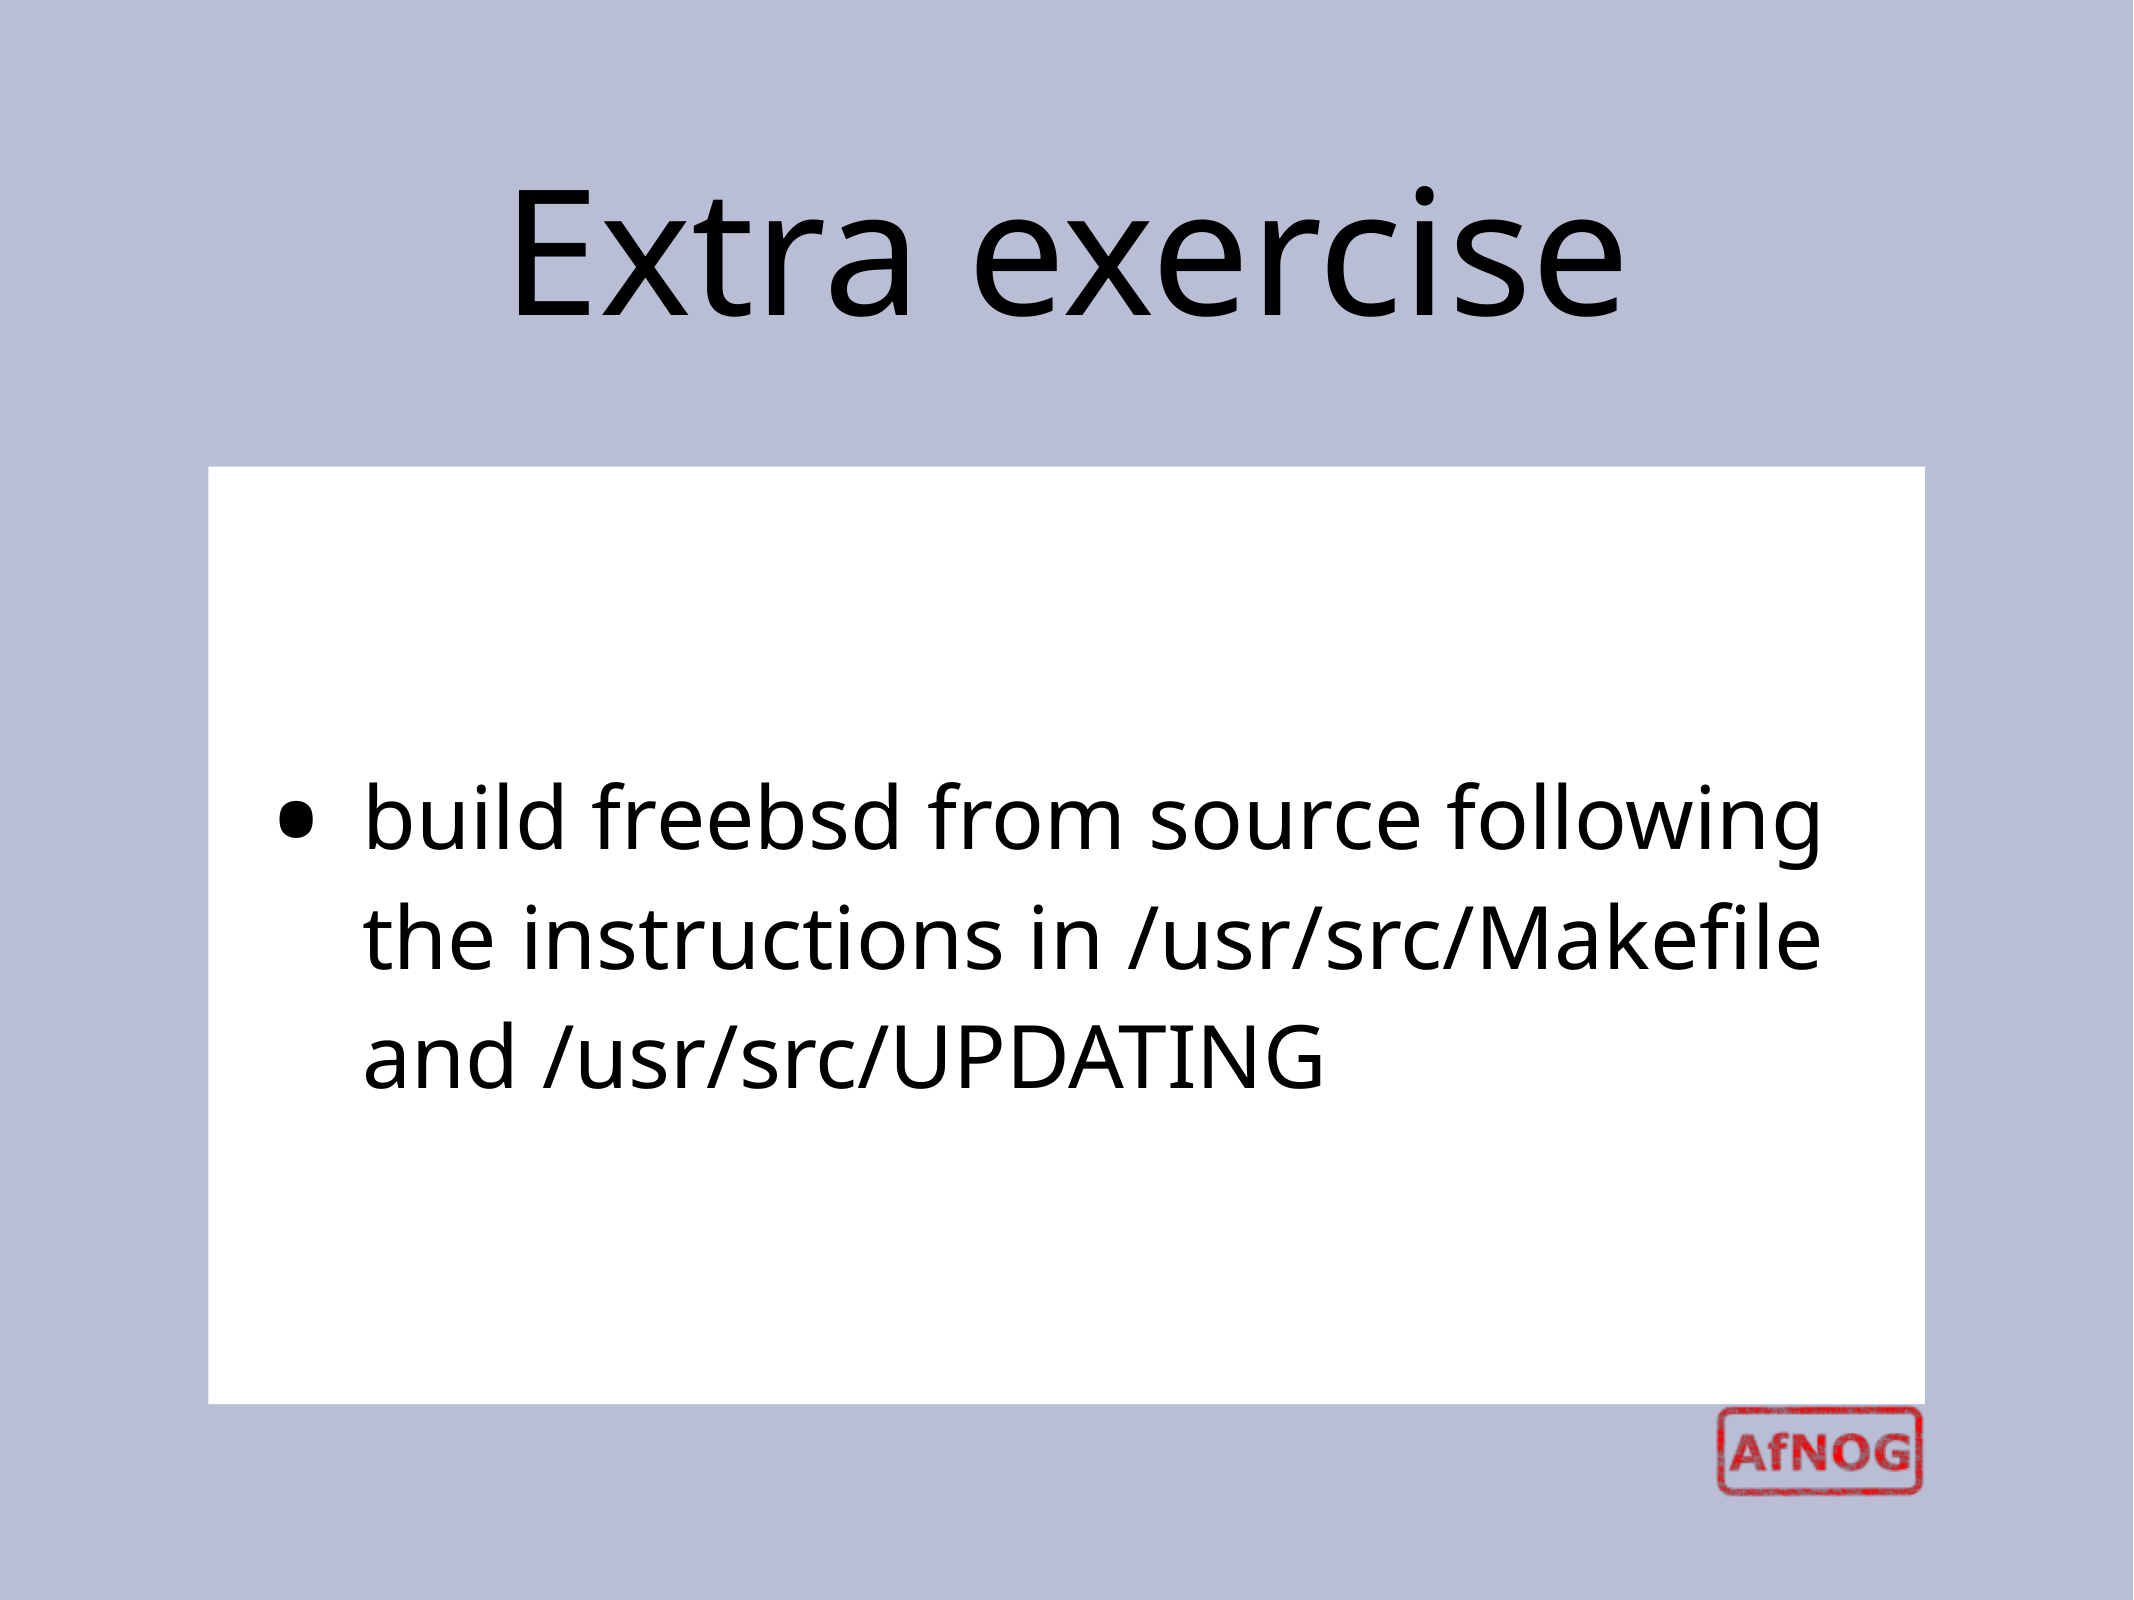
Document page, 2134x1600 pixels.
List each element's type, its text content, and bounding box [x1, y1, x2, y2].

picture [1715, 1404, 1926, 1500]
list build freebsd from source following the instructions in /usr/src/Makefile and /usr/src/UPDATING [208, 466, 1925, 1405]
title Extra exercise [208, 29, 1925, 466]
